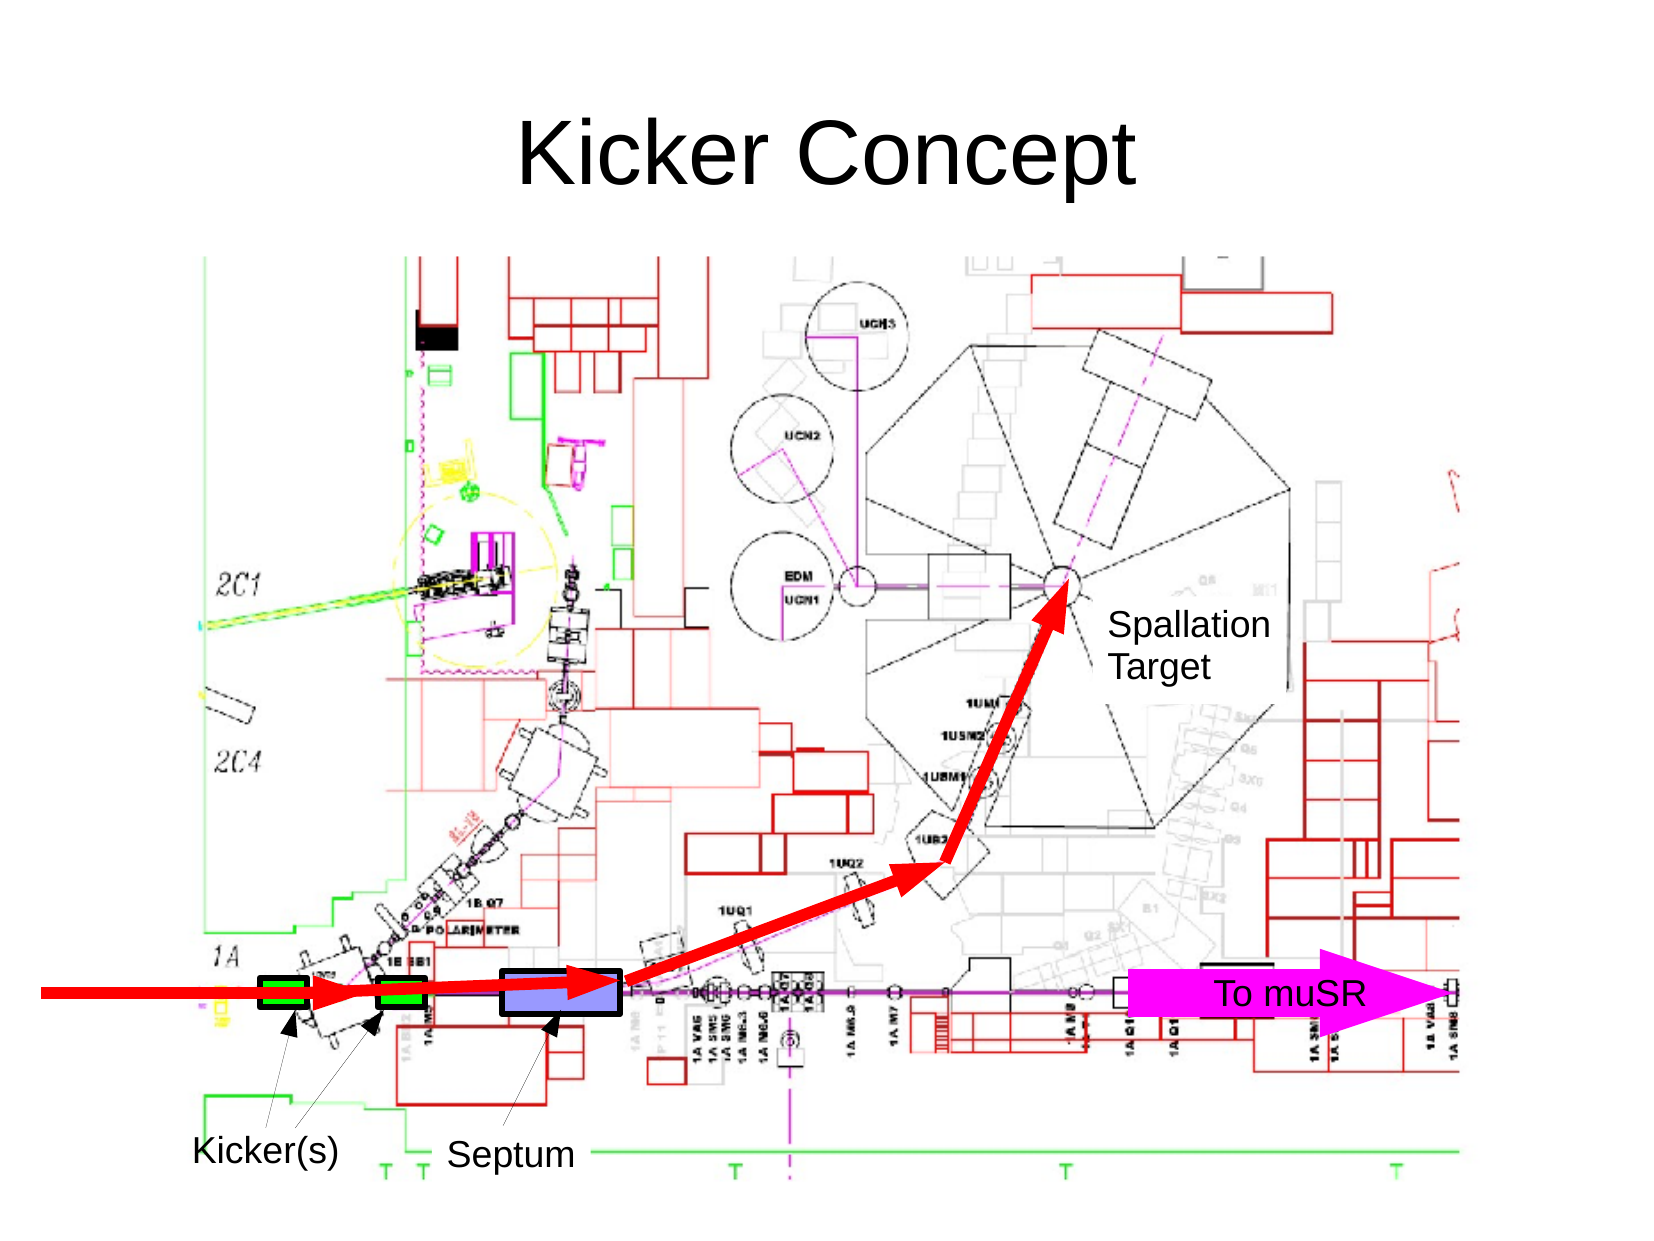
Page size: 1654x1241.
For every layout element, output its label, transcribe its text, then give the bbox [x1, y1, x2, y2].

text_box [259, 999, 308, 1008]
text_box Spallation Target [1092, 596, 1287, 705]
text_box [377, 994, 426, 1008]
text_box Septum [431, 1125, 591, 1188]
text_box [588, 970, 621, 980]
picture [135, 255, 1506, 1188]
picture [135, 991, 555, 1188]
text_box [501, 981, 621, 1014]
text_box Kicker(s) [177, 1122, 355, 1184]
text_box [501, 970, 566, 979]
text_box [259, 977, 308, 987]
text_box [377, 977, 426, 984]
title Kicker Concept [82, 56, 1571, 250]
